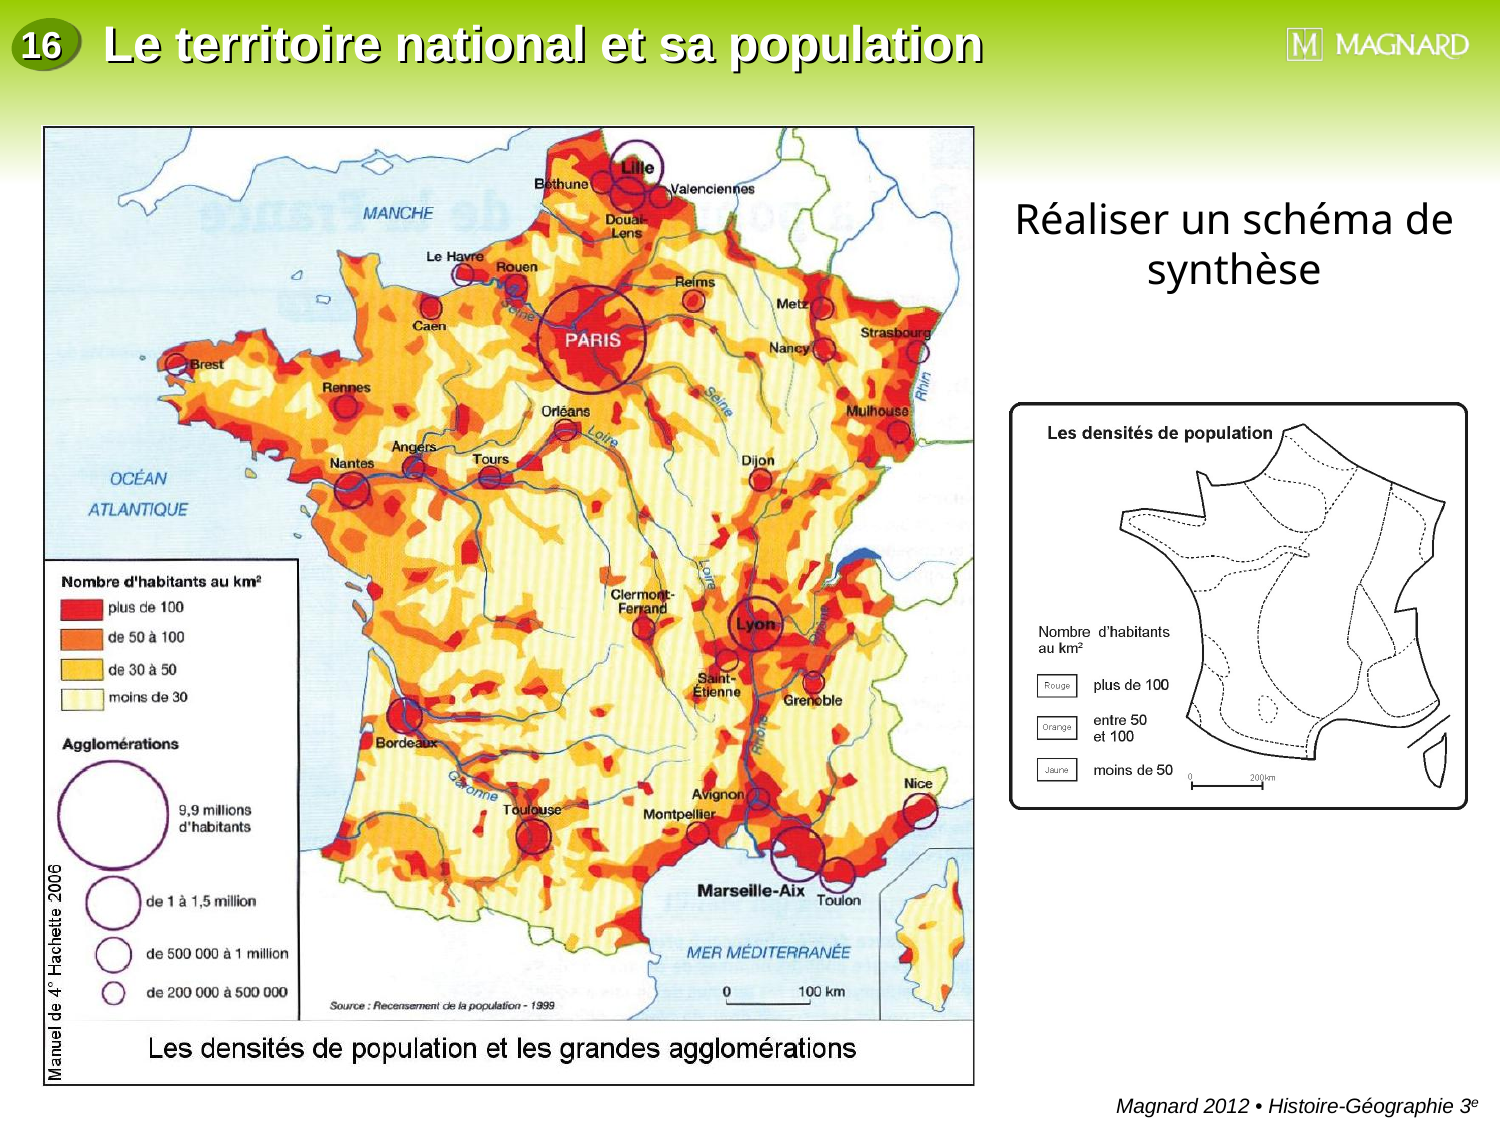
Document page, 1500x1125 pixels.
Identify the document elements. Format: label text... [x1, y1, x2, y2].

picture [41, 125, 975, 1087]
picture [1009, 402, 1468, 810]
picture [1251, 0, 1477, 100]
title Réaliser un schéma de synthèse [986, 148, 1483, 337]
